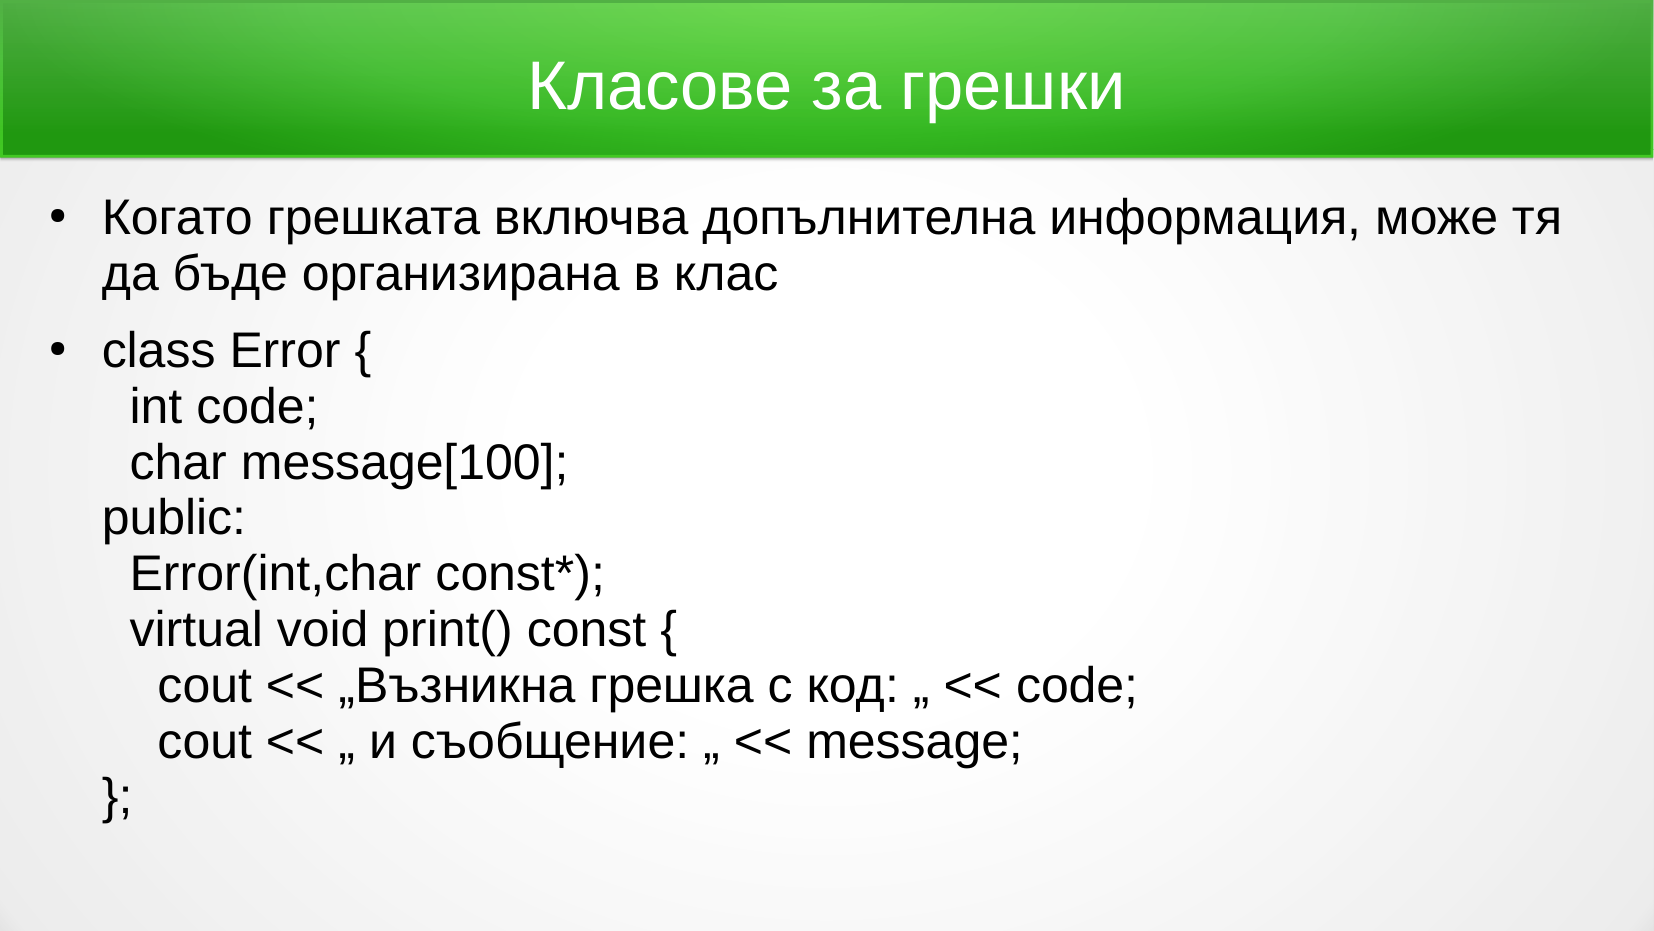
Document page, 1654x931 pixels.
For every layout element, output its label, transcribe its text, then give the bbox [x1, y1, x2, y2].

list Когато грешката включва допълнителна информация, може тя да бъде организирана в клас class Error { int code; char message[100]; public: Error(int,char const*); virtual void print() const { cout << „Възникна грешка с код: „ << code; cout << „ и съобщение: „ << message; }; [31, 188, 1619, 910]
title Класове за грешки [82, 37, 1571, 135]
